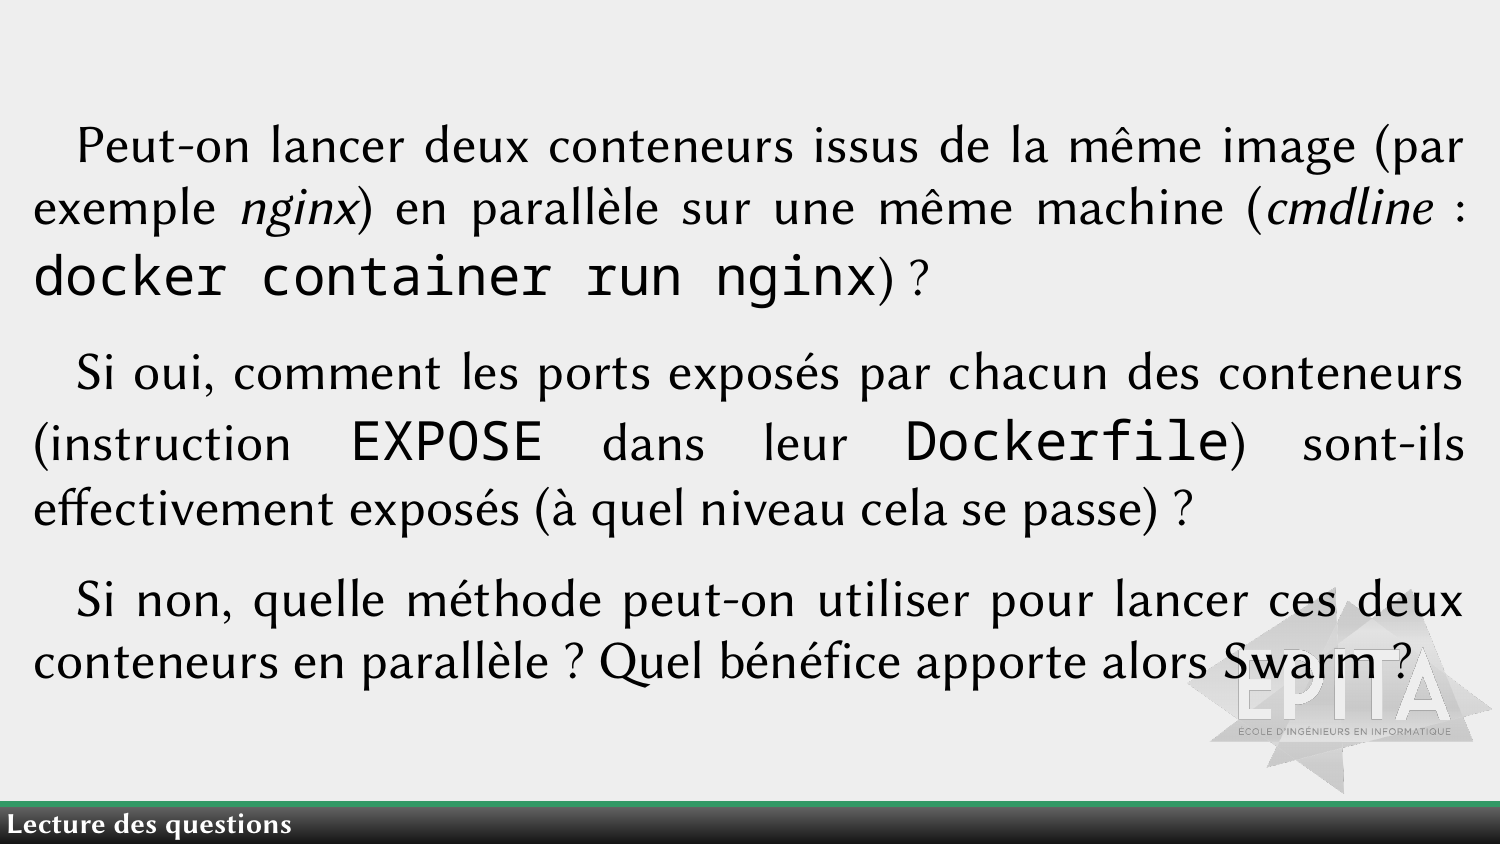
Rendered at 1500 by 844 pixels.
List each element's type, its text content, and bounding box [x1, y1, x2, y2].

picture [1187, 587, 1492, 794]
title Lecture des questions [5, 801, 1075, 844]
list Peut-on lancer deux conteneurs issus de la même image (par exemple nginx) en parallèle sur une même machine (cmdline : docker container run nginx) ? Si oui, comment les ports exposés par chacun des conteneurs (instruction EXPOSE dans leur Dockerfile) sont-ils effectivement exposés (à quel niveau cela se passe) ? Si non, quelle méthode peut-on utiliser pour lancer ces deux conteneurs en parallèle ? Quel bénéfice apporte alors Swarm ? [33, 23, 1467, 783]
